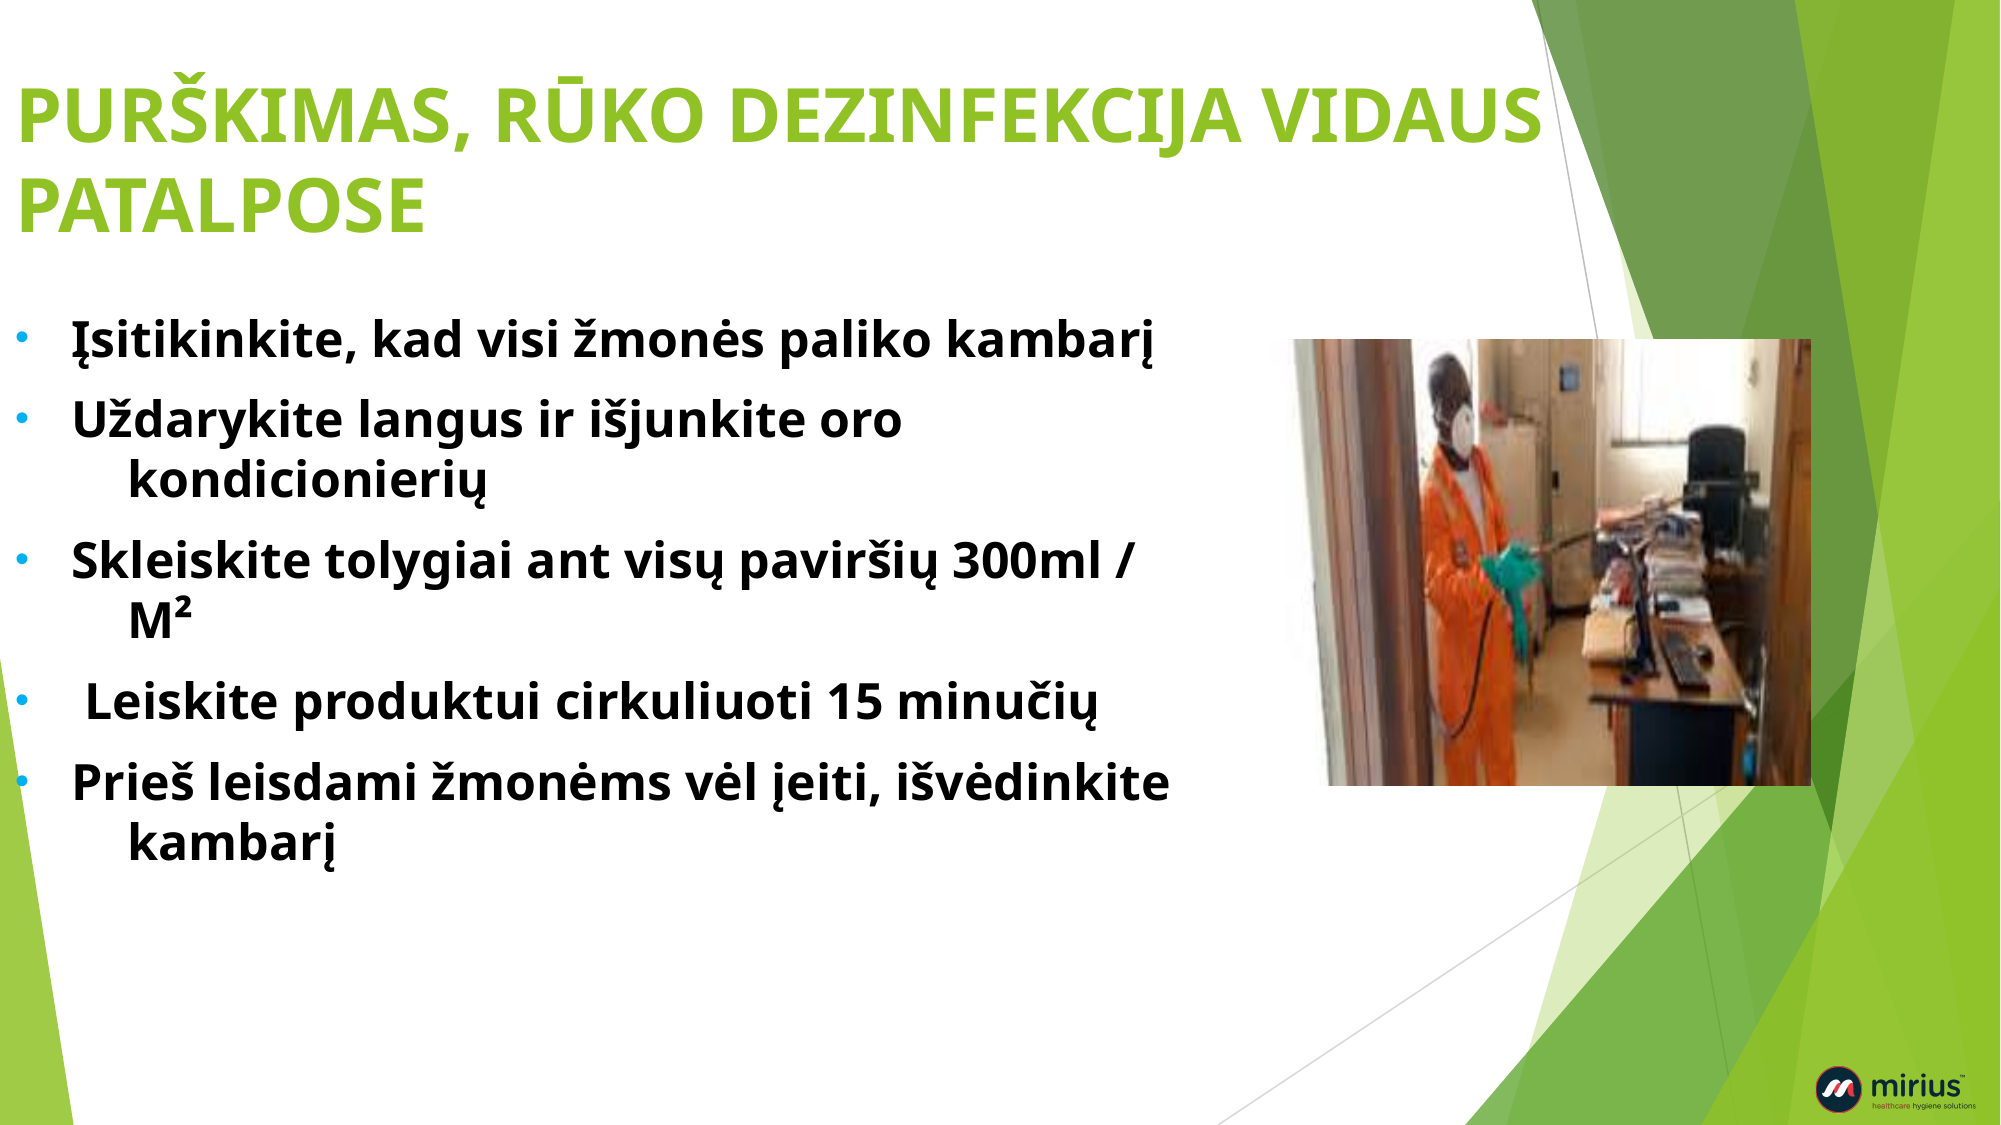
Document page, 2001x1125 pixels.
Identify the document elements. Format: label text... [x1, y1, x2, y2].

title PURŠKIMAS, RŪKO DEZINFEKCIJA VIDAUS PATALPOSE [0, 59, 1726, 278]
picture [1257, 339, 1811, 786]
picture [1813, 1065, 1978, 1114]
list Įsitikinkite, kad visi žmonės paliko kambarį Uždarykite langus ir išjunkite oro kondicionierių Skleiskite tolygiai ant visų paviršių 300ml / M² Leiskite produktui cirkuliuoti 15 minučių Prieš leisdami žmonėms vėl įeiti, išvėdinkite kambarį [0, 299, 1201, 1014]
